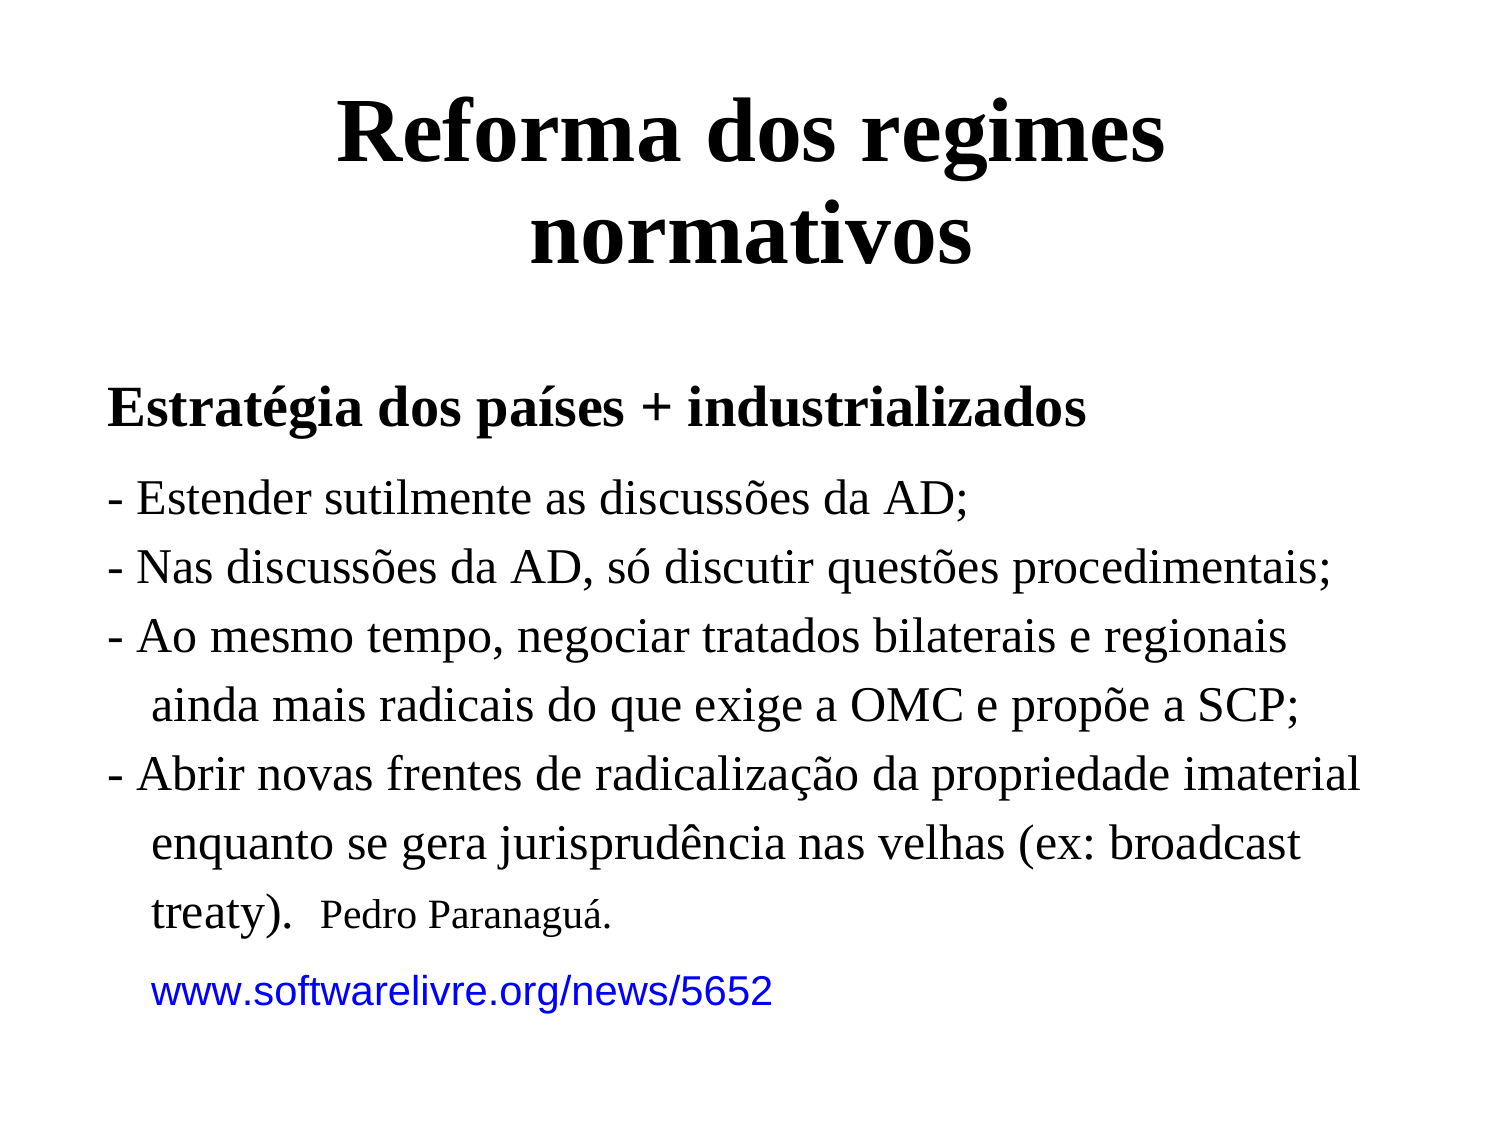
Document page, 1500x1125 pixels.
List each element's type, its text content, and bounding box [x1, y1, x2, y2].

text_box Estratégia dos países + industrializados - Estender sutilmente as discussões da AD; - Nas discussões da AD, só discutir questões procedimentais; - Ao mesmo tempo, negociar tratados bilaterais e regionais ainda mais radicais do que exige a OMC e propõe a SCP; - Abrir novas frentes de radicalização da propriedade imaterial enquanto se gera jurisprudência nas velhas (ex: broadcast treaty). Pedro Paranaguá. www.softwarelivre.org/news/5652 [91, 350, 1409, 978]
title Reforma dos regimes normativos [87, 52, 1416, 306]
